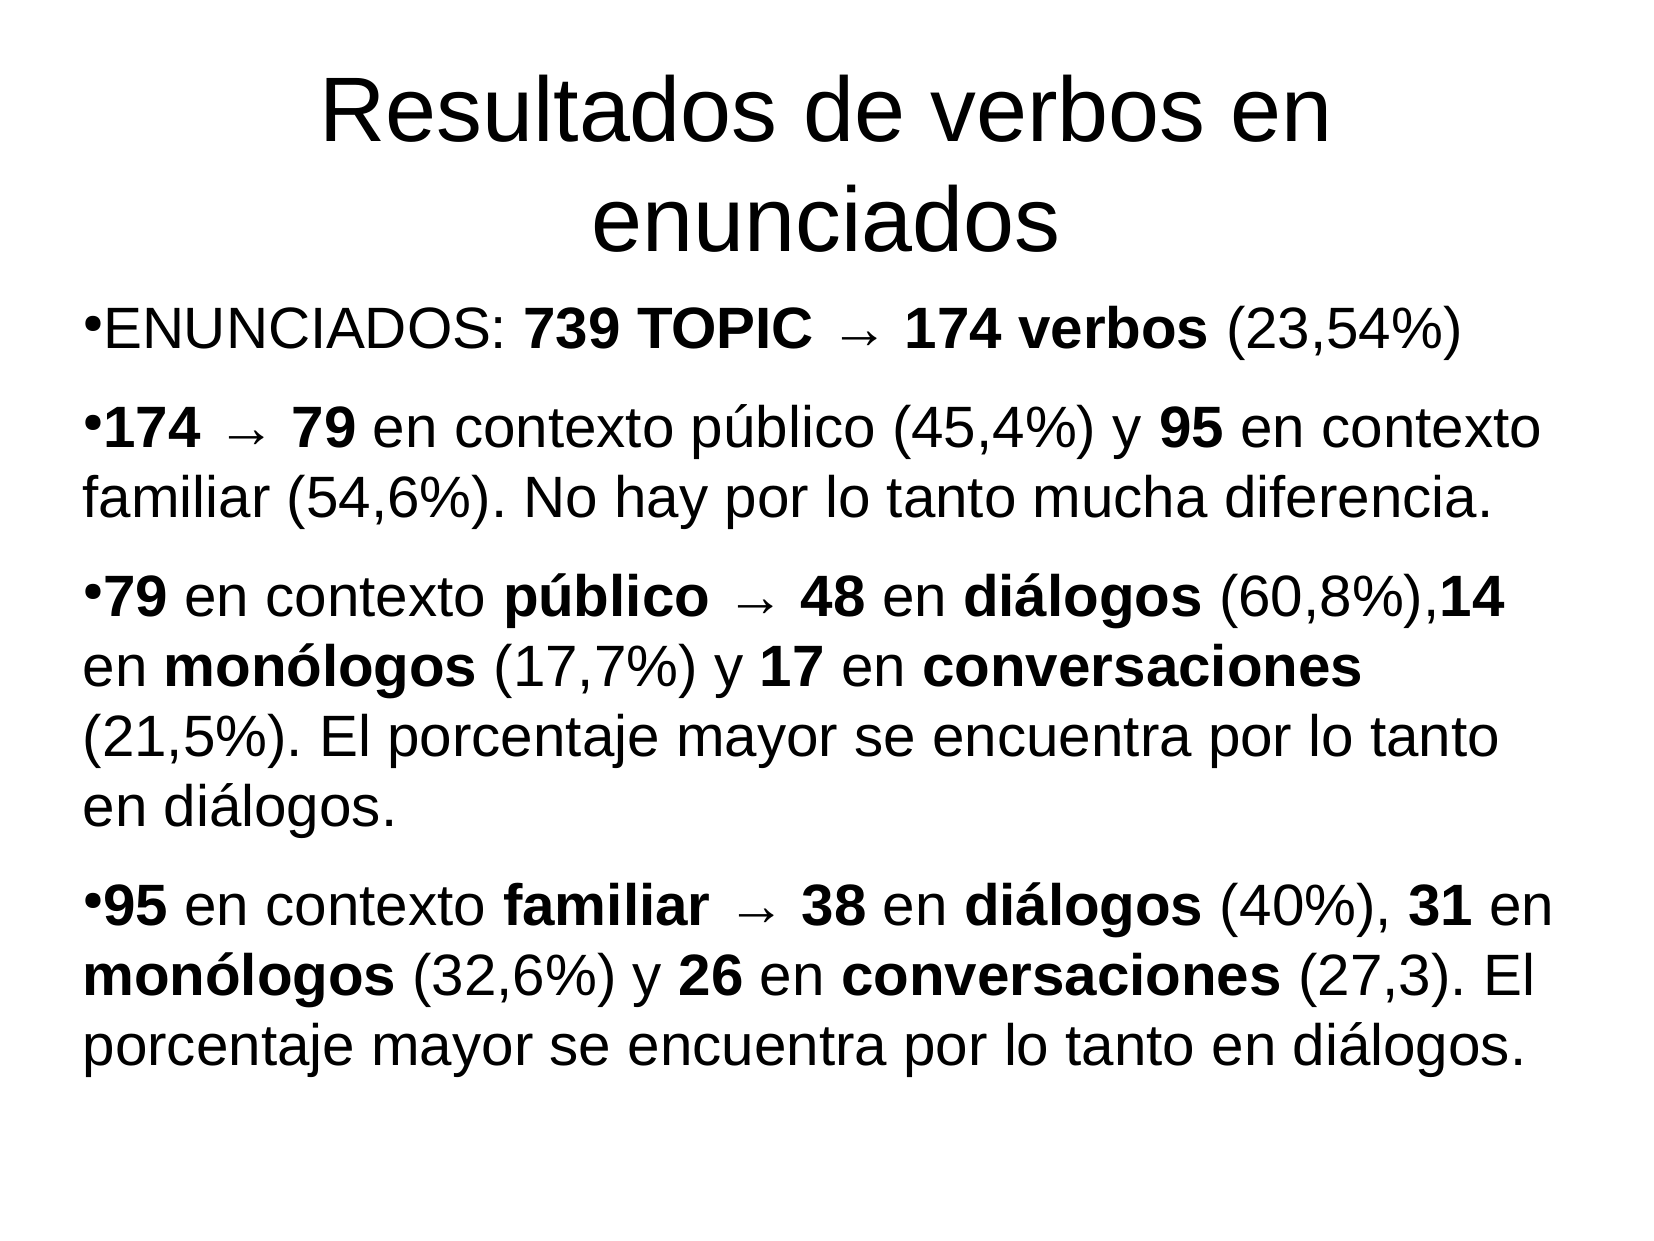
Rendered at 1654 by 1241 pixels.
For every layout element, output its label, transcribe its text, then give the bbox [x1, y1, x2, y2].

list ENUNCIADOS: 739 TOPIC → 174 verbos (23,54%) 174 → 79 en contexto público (45,4%) y 95 en contexto familiar (54,6%). No hay por lo tanto mucha diferencia. 79 en contexto público → 48 en diálogos (60,8%),14 en monólogos (17,7%) y 17 en conversaciones (21,5%). El porcentaje mayor se encuentra por lo tanto en diálogos. 95 en contexto familiar → 38 en diálogos (40%), 31 en monólogos (32,6%) y 26 en conversaciones (27,3). El porcentaje mayor se encuentra por lo tanto en diálogos. [82, 290, 1571, 1167]
title Resultados de verbos en enunciados [82, 49, 1571, 257]
